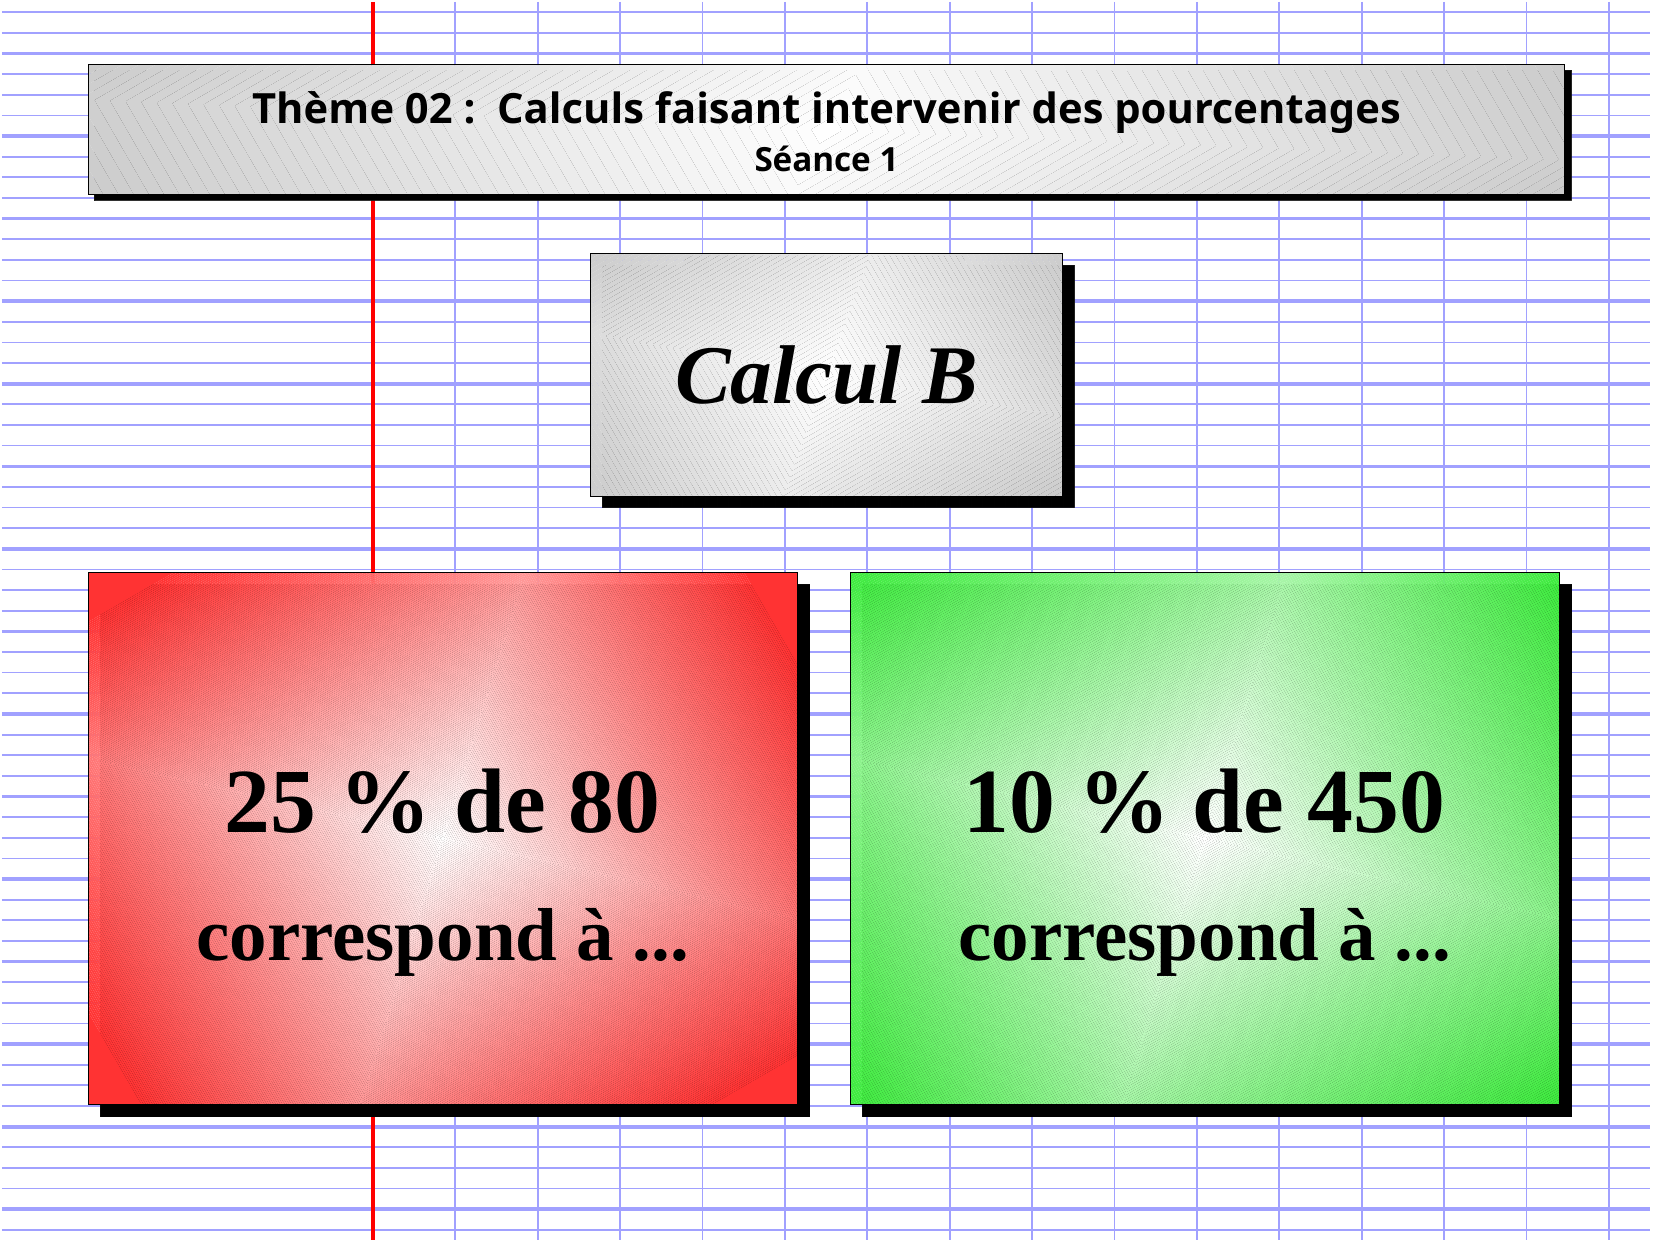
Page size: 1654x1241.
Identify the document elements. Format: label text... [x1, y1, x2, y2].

text_box Calcul B [590, 253, 1063, 497]
picture [0, 0, 1654, 1241]
text_box Thème 02 : Calculs faisant intervenir des pourcentages Séance 1 [88, 64, 1565, 195]
text_box 25 % de 80 correspond à ... [88, 572, 798, 1105]
text_box 10 % de 450 correspond à ... [850, 572, 1560, 1105]
